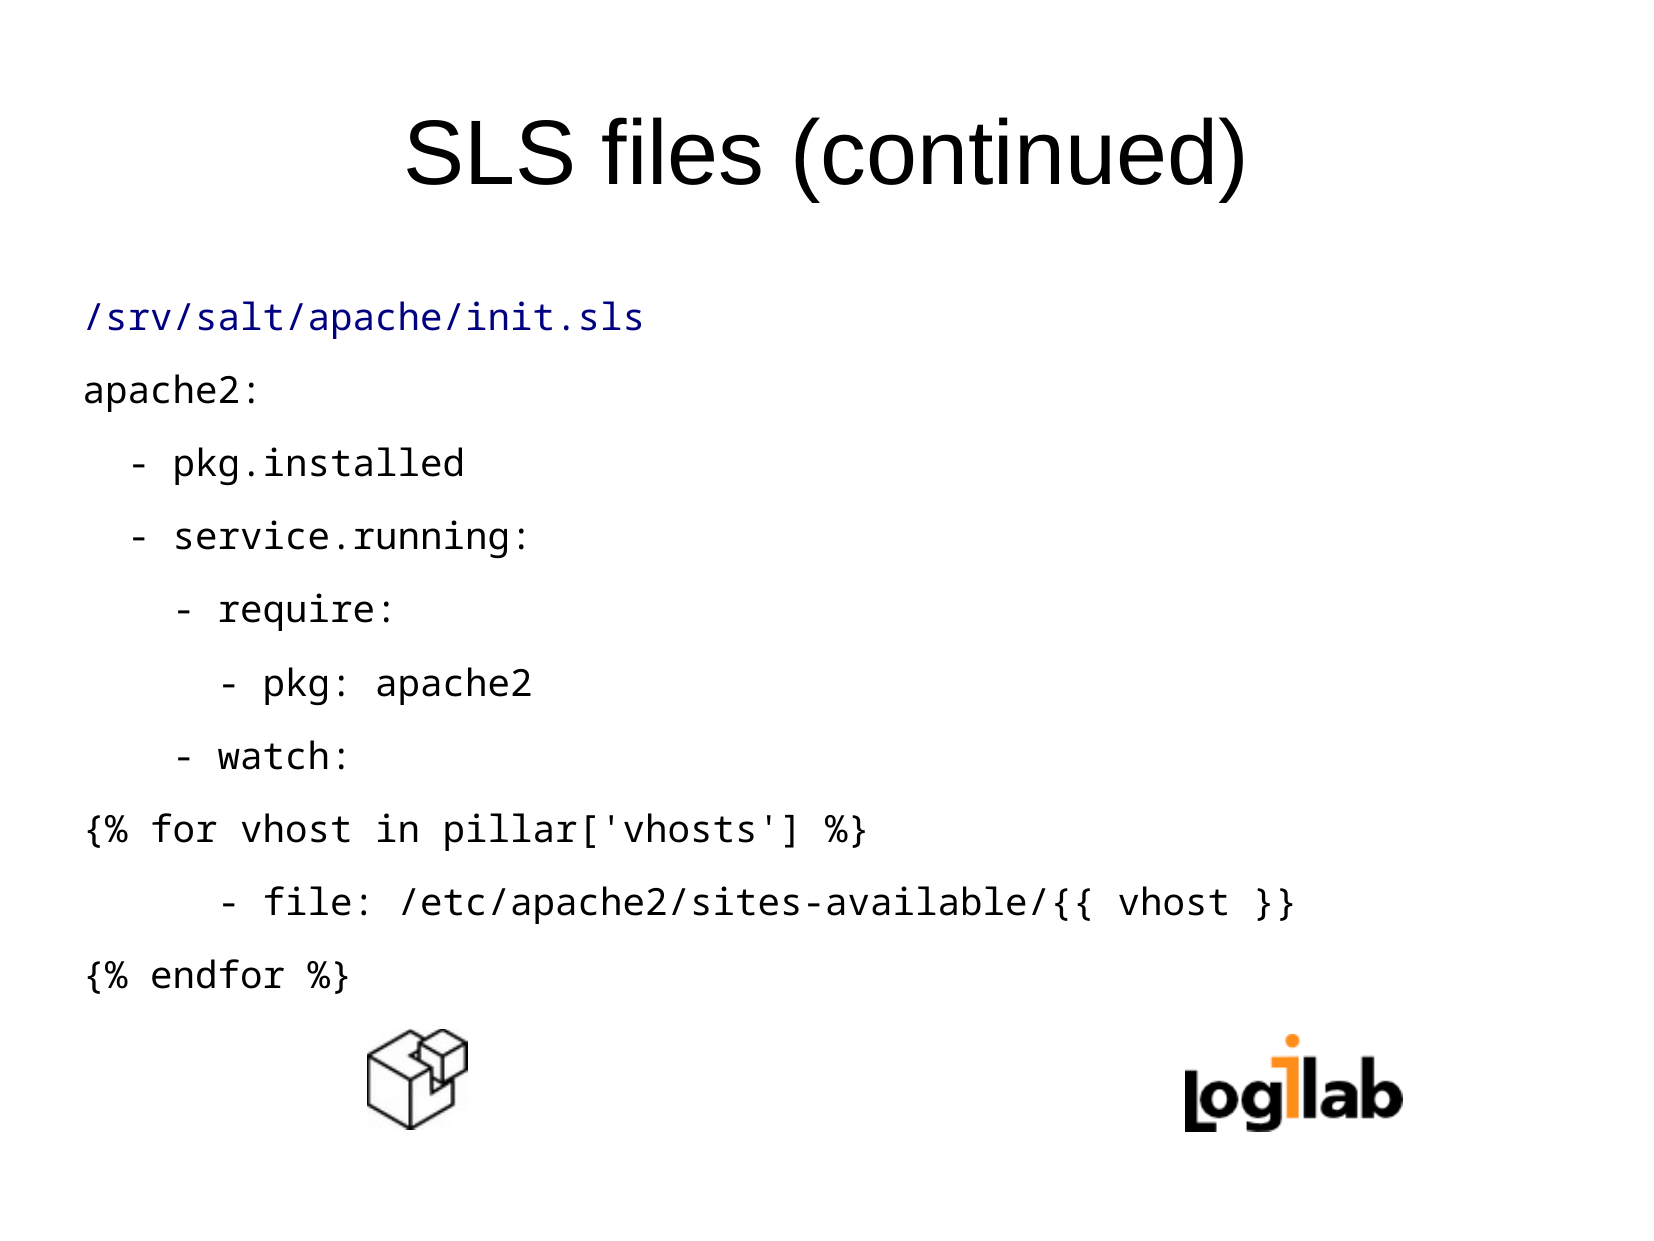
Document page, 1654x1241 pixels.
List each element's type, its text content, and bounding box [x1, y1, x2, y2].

list /srv/salt/apache/init.sls apache2: - pkg.installed - service.running: - require: - pkg: apache2 - watch: {% for vhost in pillar['vhosts'] %} - file: /etc/apache2/sites-available/{{ vhost }} {% endfor %} [82, 290, 1571, 1010]
title SLS files (continued) [82, 49, 1571, 257]
picture [367, 1029, 468, 1130]
picture [1185, 1034, 1403, 1132]
